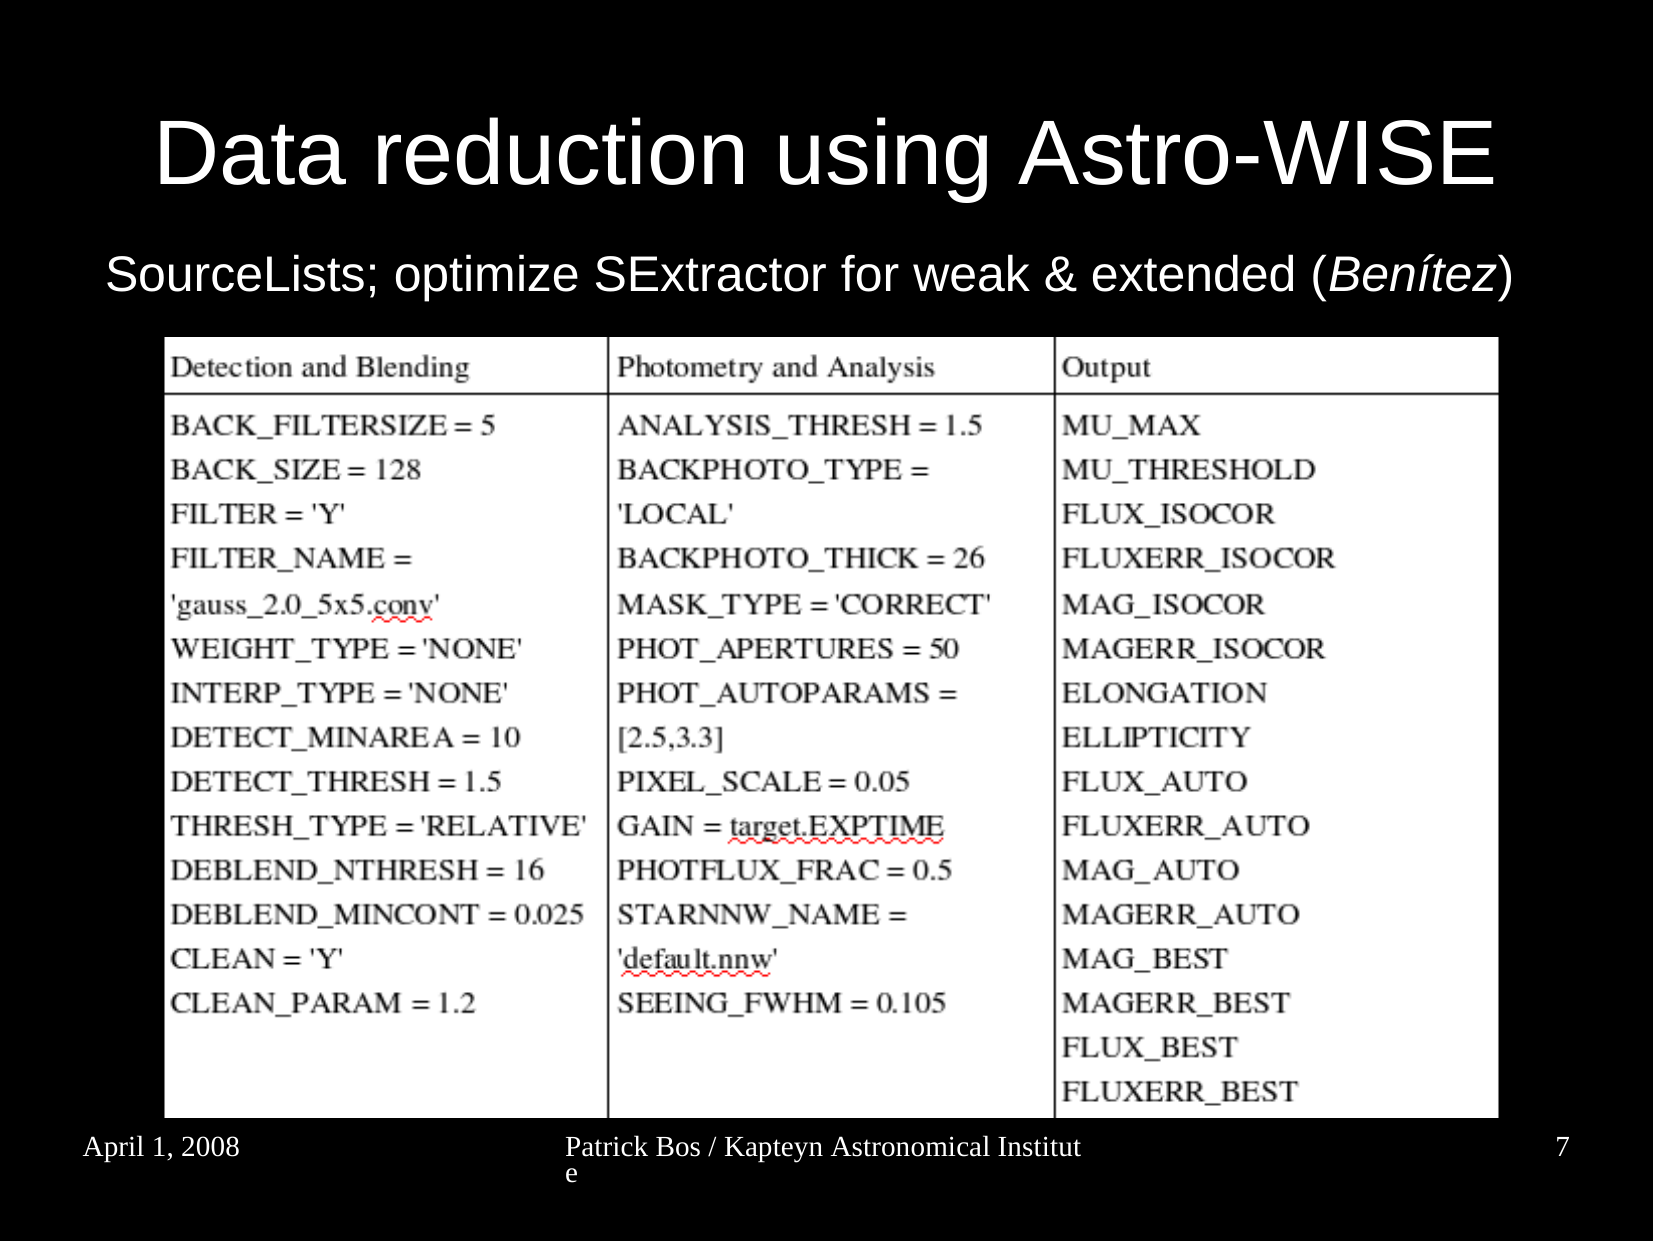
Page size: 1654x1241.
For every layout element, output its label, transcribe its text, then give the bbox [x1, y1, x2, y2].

title Data reduction using Astro-WISE [82, 56, 1571, 250]
list SourceLists; optimize SExtractor for weak & extended (Benítez) [87, 246, 1576, 1051]
picture [163, 337, 1501, 1118]
